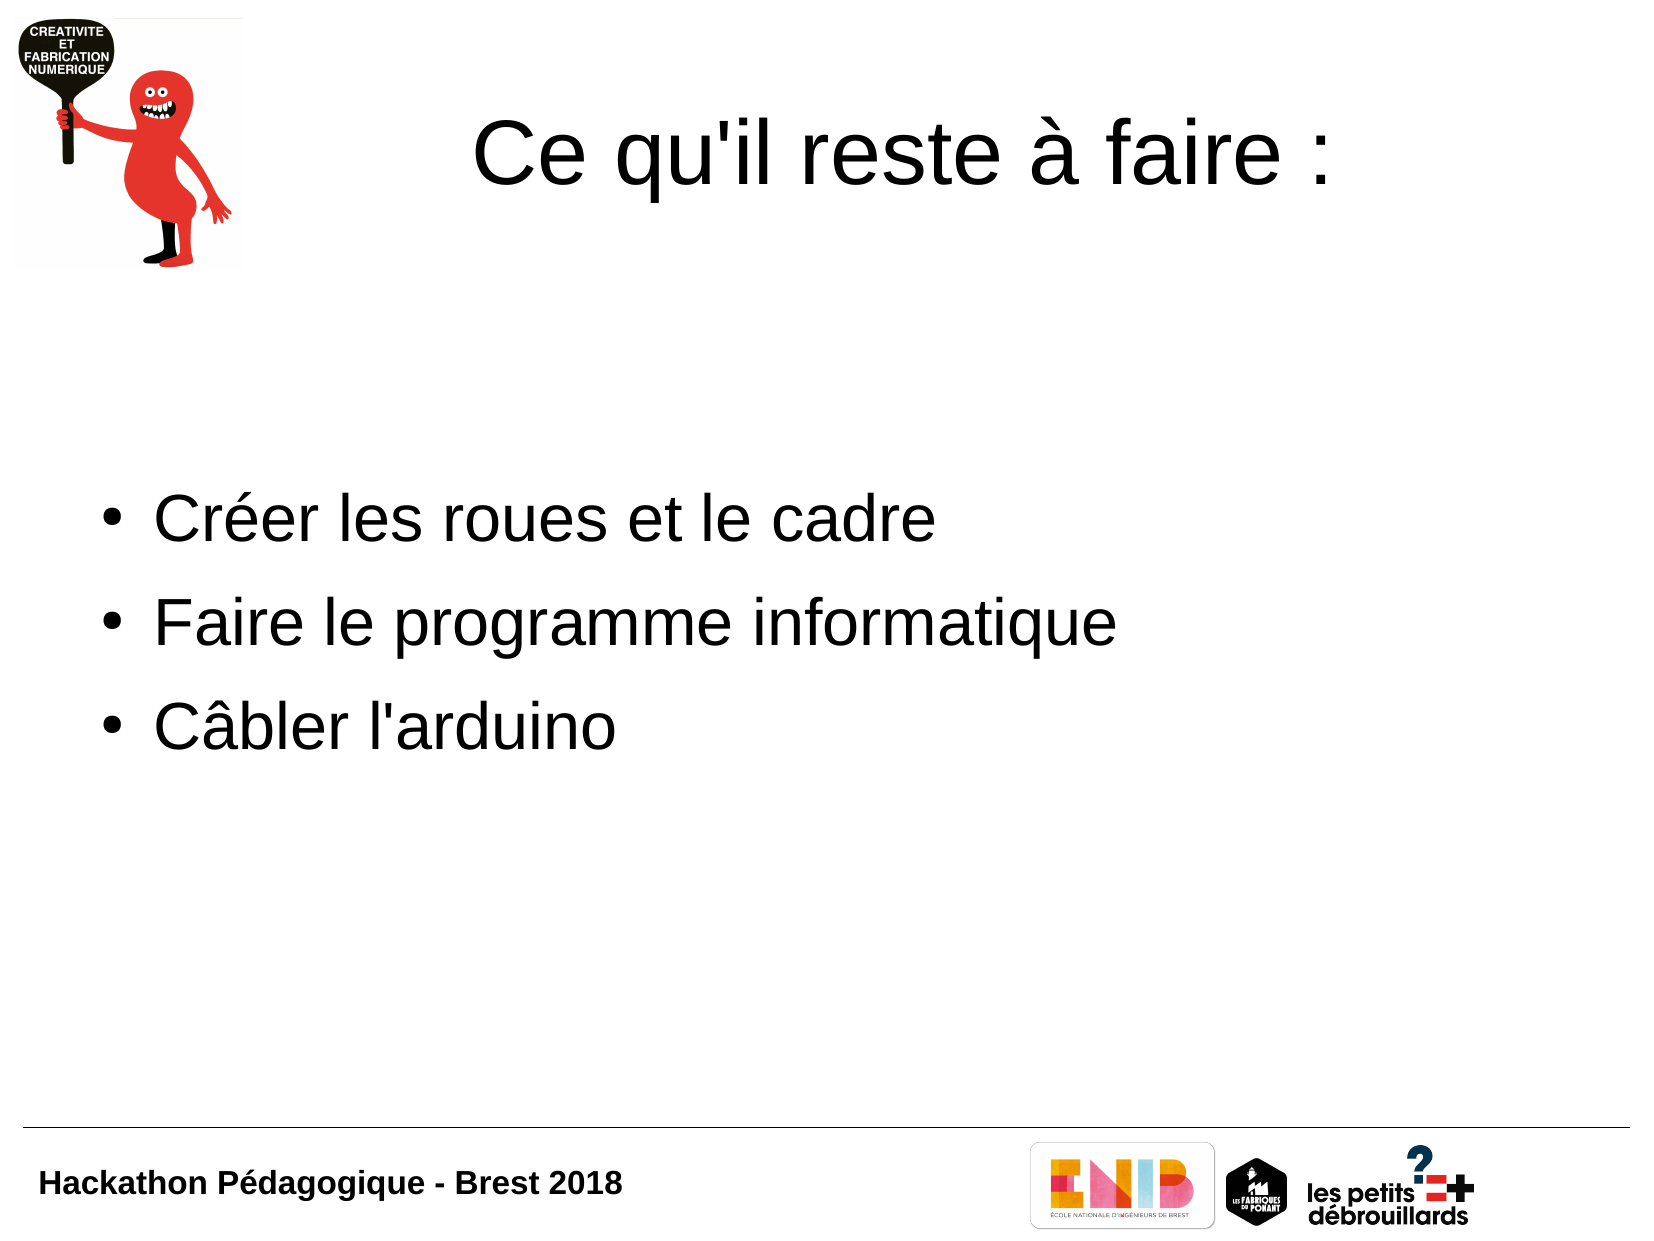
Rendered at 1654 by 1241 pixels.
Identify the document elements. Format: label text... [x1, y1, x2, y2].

picture [15, 18, 243, 269]
picture [1015, 1127, 1229, 1241]
list Créer les roues et le cadre Faire le programme informatique Câbler l'arduino [82, 480, 1571, 1241]
title Ce qu'il reste à faire : [236, 49, 1571, 257]
picture [1308, 1145, 1474, 1225]
text_box Hackathon Pédagogique - Brest 2018 [23, 1157, 82, 1211]
